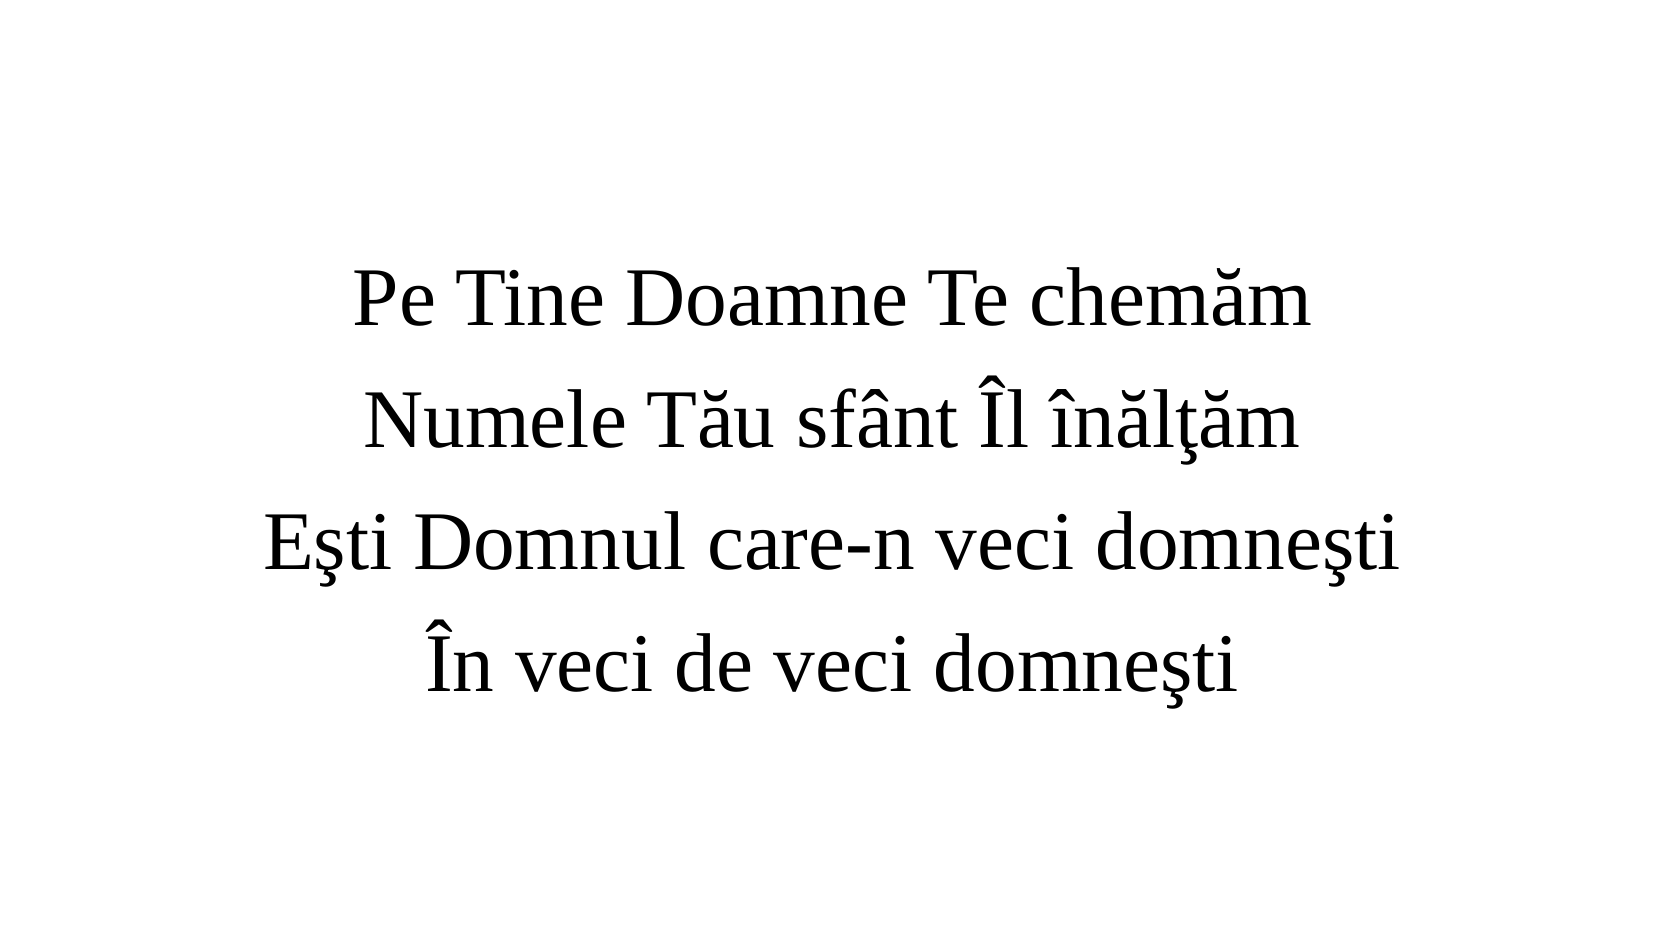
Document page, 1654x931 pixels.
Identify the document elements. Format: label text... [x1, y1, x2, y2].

subtitle Pe Tine Doamne Te chemăm Numele Tău sfânt Îl înălţăm Eşti Domnul care-n veci domneşti În veci de veci domneşti [94, 238, 1571, 712]
